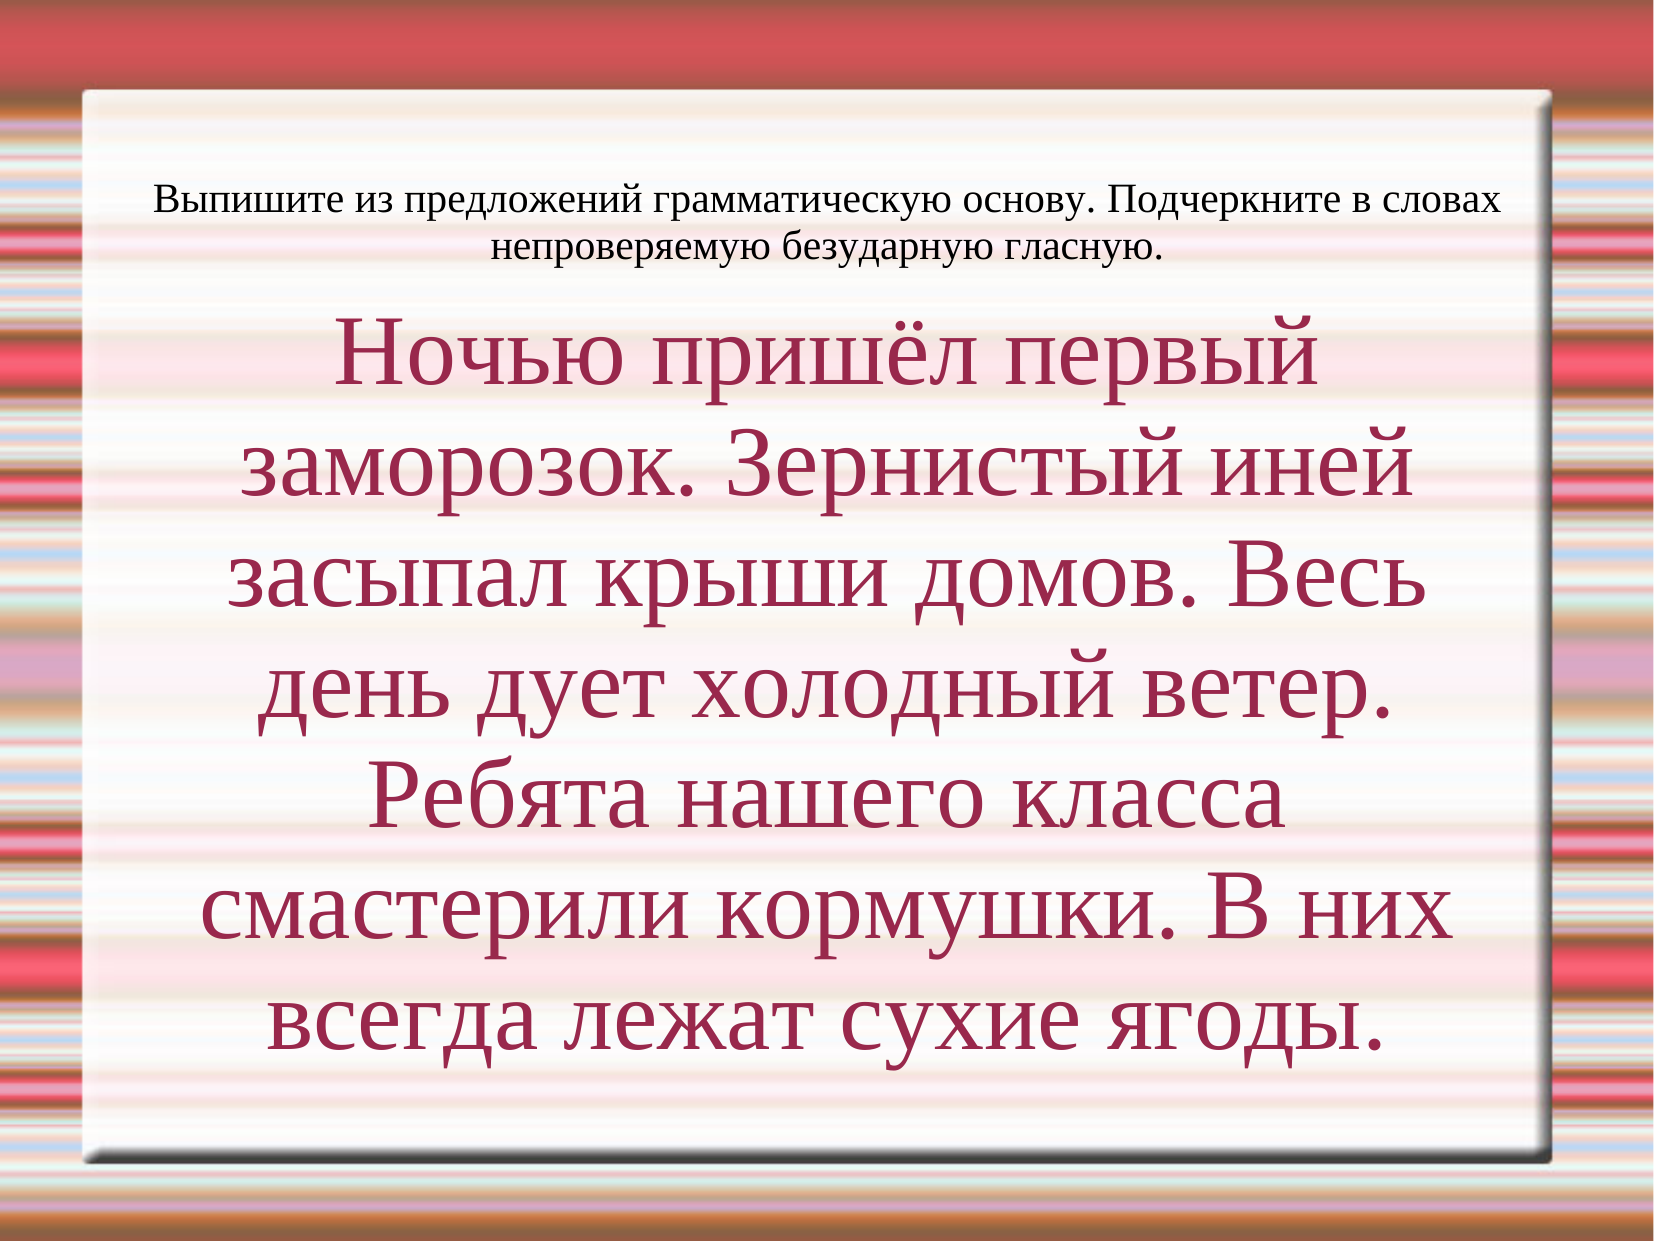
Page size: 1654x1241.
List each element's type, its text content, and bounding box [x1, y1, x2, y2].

subtitle Выпишите из предложений грамматическую основу. Подчеркните в словах непроверяемую безударную гласную. Ночью пришёл первый заморозок. Зернистый иней засыпал крыши домов. Весь день дует холодный ветер. Ребята нашего класса смастерили кормушки. В них всегда лежат сухие ягоды. [121, 114, 1534, 1132]
picture [0, 0, 1654, 1241]
